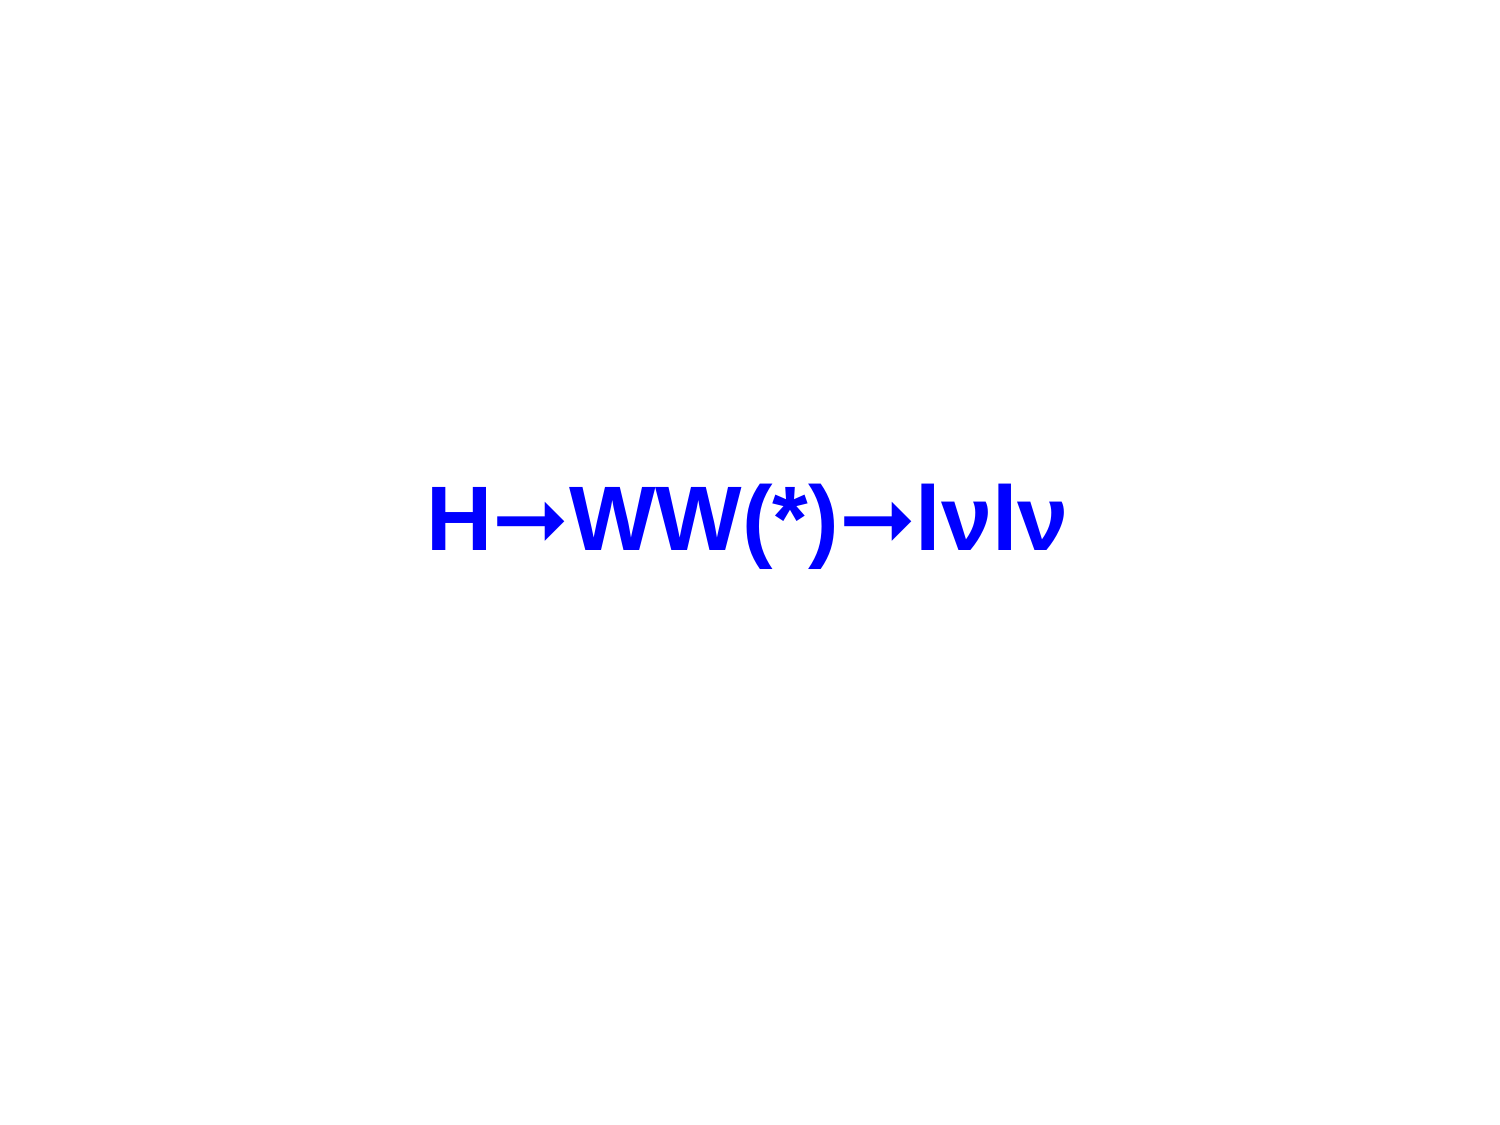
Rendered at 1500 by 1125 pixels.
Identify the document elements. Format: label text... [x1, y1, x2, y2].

title H➞WW(*)➞lνlν [170, 445, 1326, 583]
